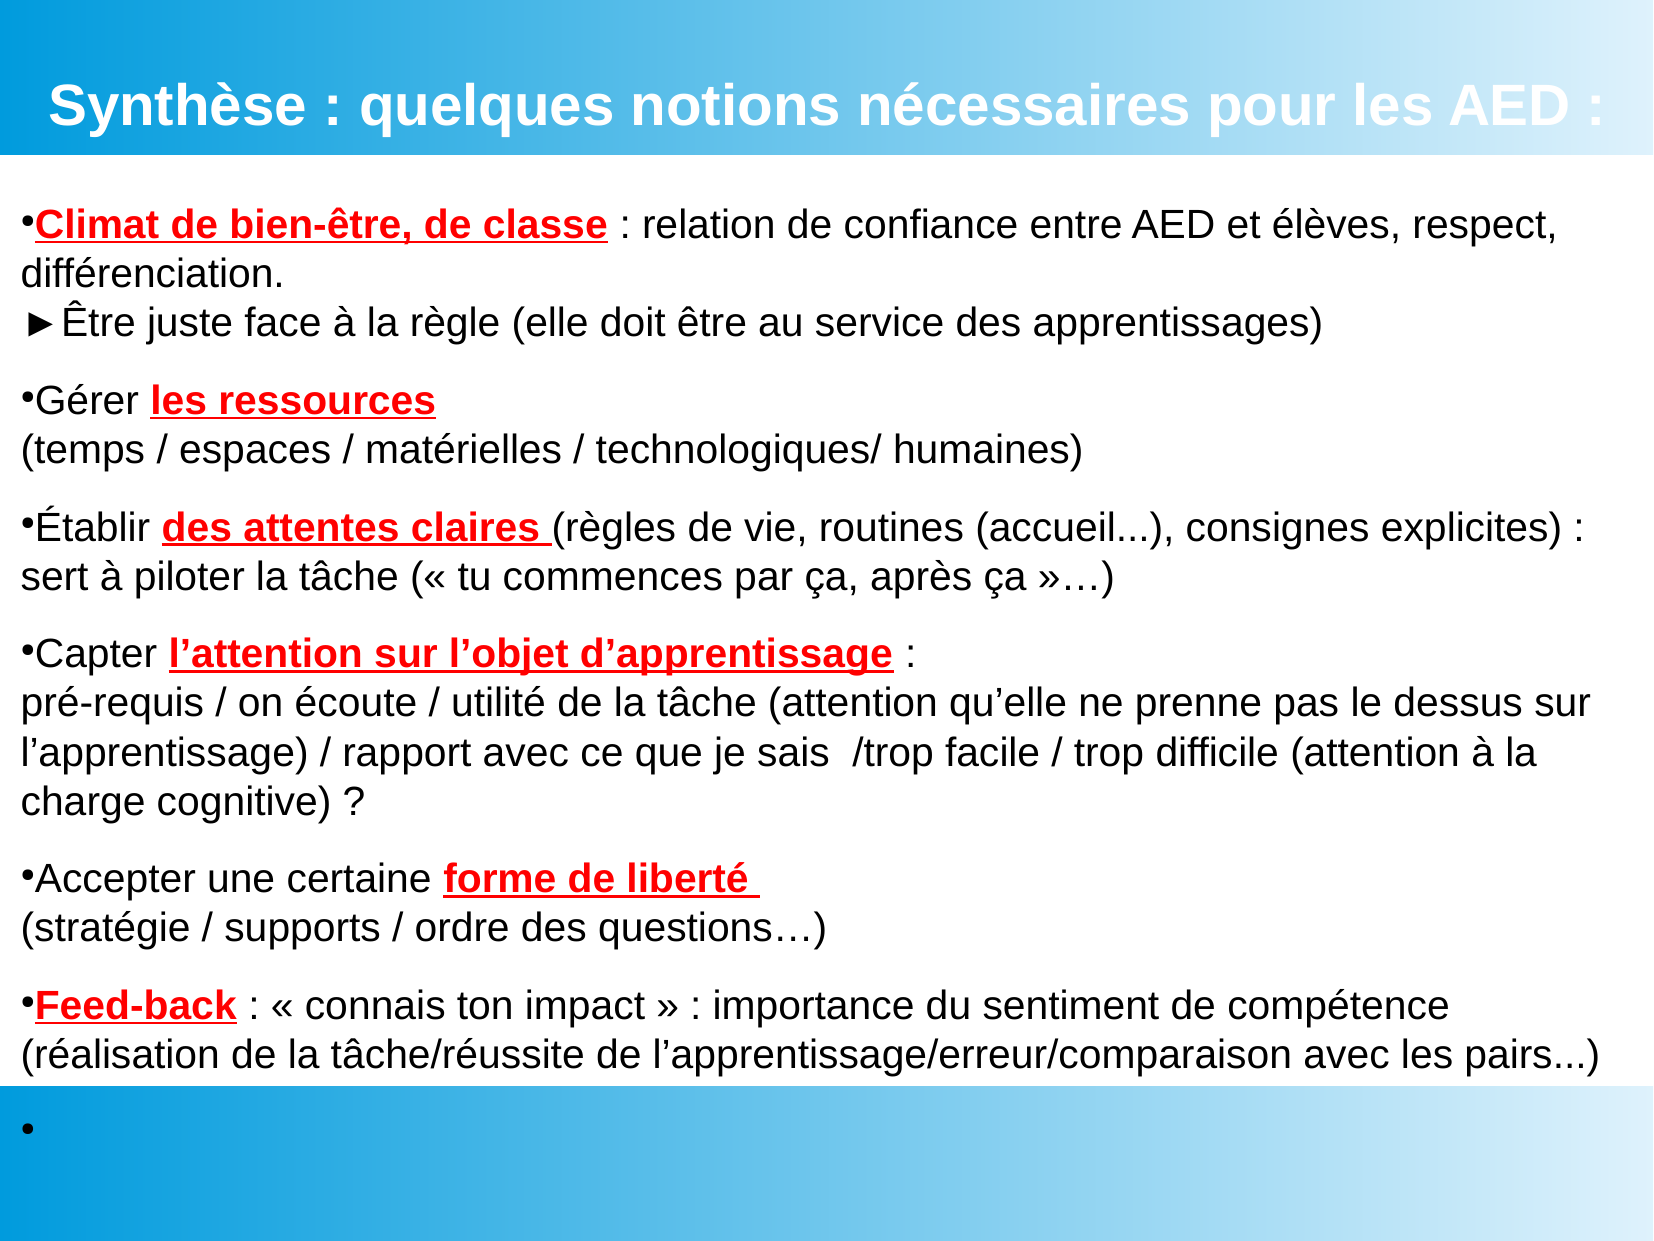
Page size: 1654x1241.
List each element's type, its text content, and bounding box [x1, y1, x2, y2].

list Climat de bien-être, de classe : relation de confiance entre AED et élèves, respect, différenciation. ►Être juste face à la règle (elle doit être au service des apprentissages) Gérer les ressources (temps / espaces / matérielles / technologiques/ humaines) Établir des attentes claires (règles de vie, routines (accueil...), consignes explicites) : sert à piloter la tâche (« tu commences par ça, après ça »…) Capter l’attention sur l’objet d’apprentissage : pré-requis / on écoute / utilité de la tâche (attention qu’elle ne prenne pas le dessus sur l’apprentissage) / rapport avec ce que je sais /trop facile / trop difficile (attention à la charge cognitive) ? Accepter une certaine forme de liberté (stratégie / supports / ordre des questions…) Feed-back : « connais ton impact » : importance du sentiment de compétence (réalisation de la tâche/réussite de l’apprentissage/erreur/comparaison avec les pairs...) [20, 129, 1616, 1108]
title Synthèse : quelques notions nécessaires pour les AED : [25, 36, 1632, 167]
